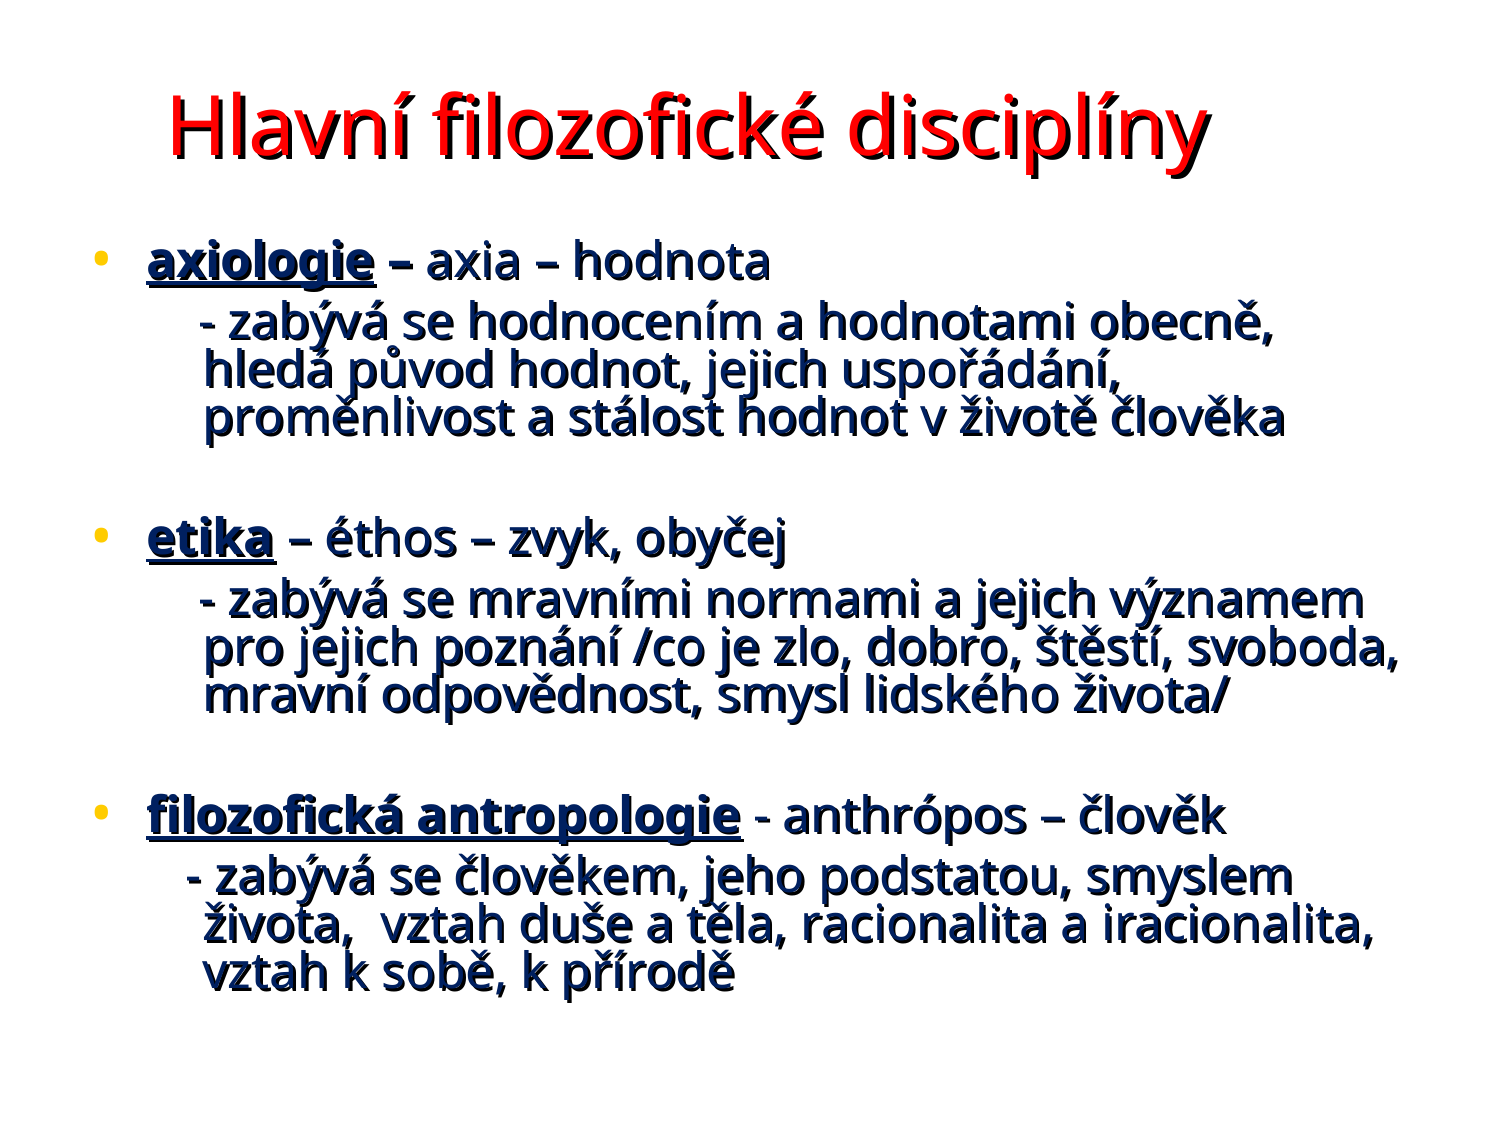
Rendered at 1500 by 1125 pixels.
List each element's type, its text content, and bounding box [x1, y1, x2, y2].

title Hlavní filozofické disciplíny [75, 47, 1426, 197]
list axiologie – axia – hodnota - zabývá se hodnocením a hodnotami obecně, hledá původ hodnot, jejich uspořádání, proměnlivost a stálost hodnot v životě člověka etika – éthos – zvyk, obyčej - zabývá se mravními normami a jejich významem pro jejich poznání /co je zlo, dobro, štěstí, svoboda, mravní odpovědnost, smysl lidského života/ filozofická antropologie - anthrópos – člověk - zabývá se člověkem, jeho podstatou, smyslem života, vztah duše a těla, racionalita a iracionalita, vztah k sobě, k přírodě [75, 231, 1426, 1083]
